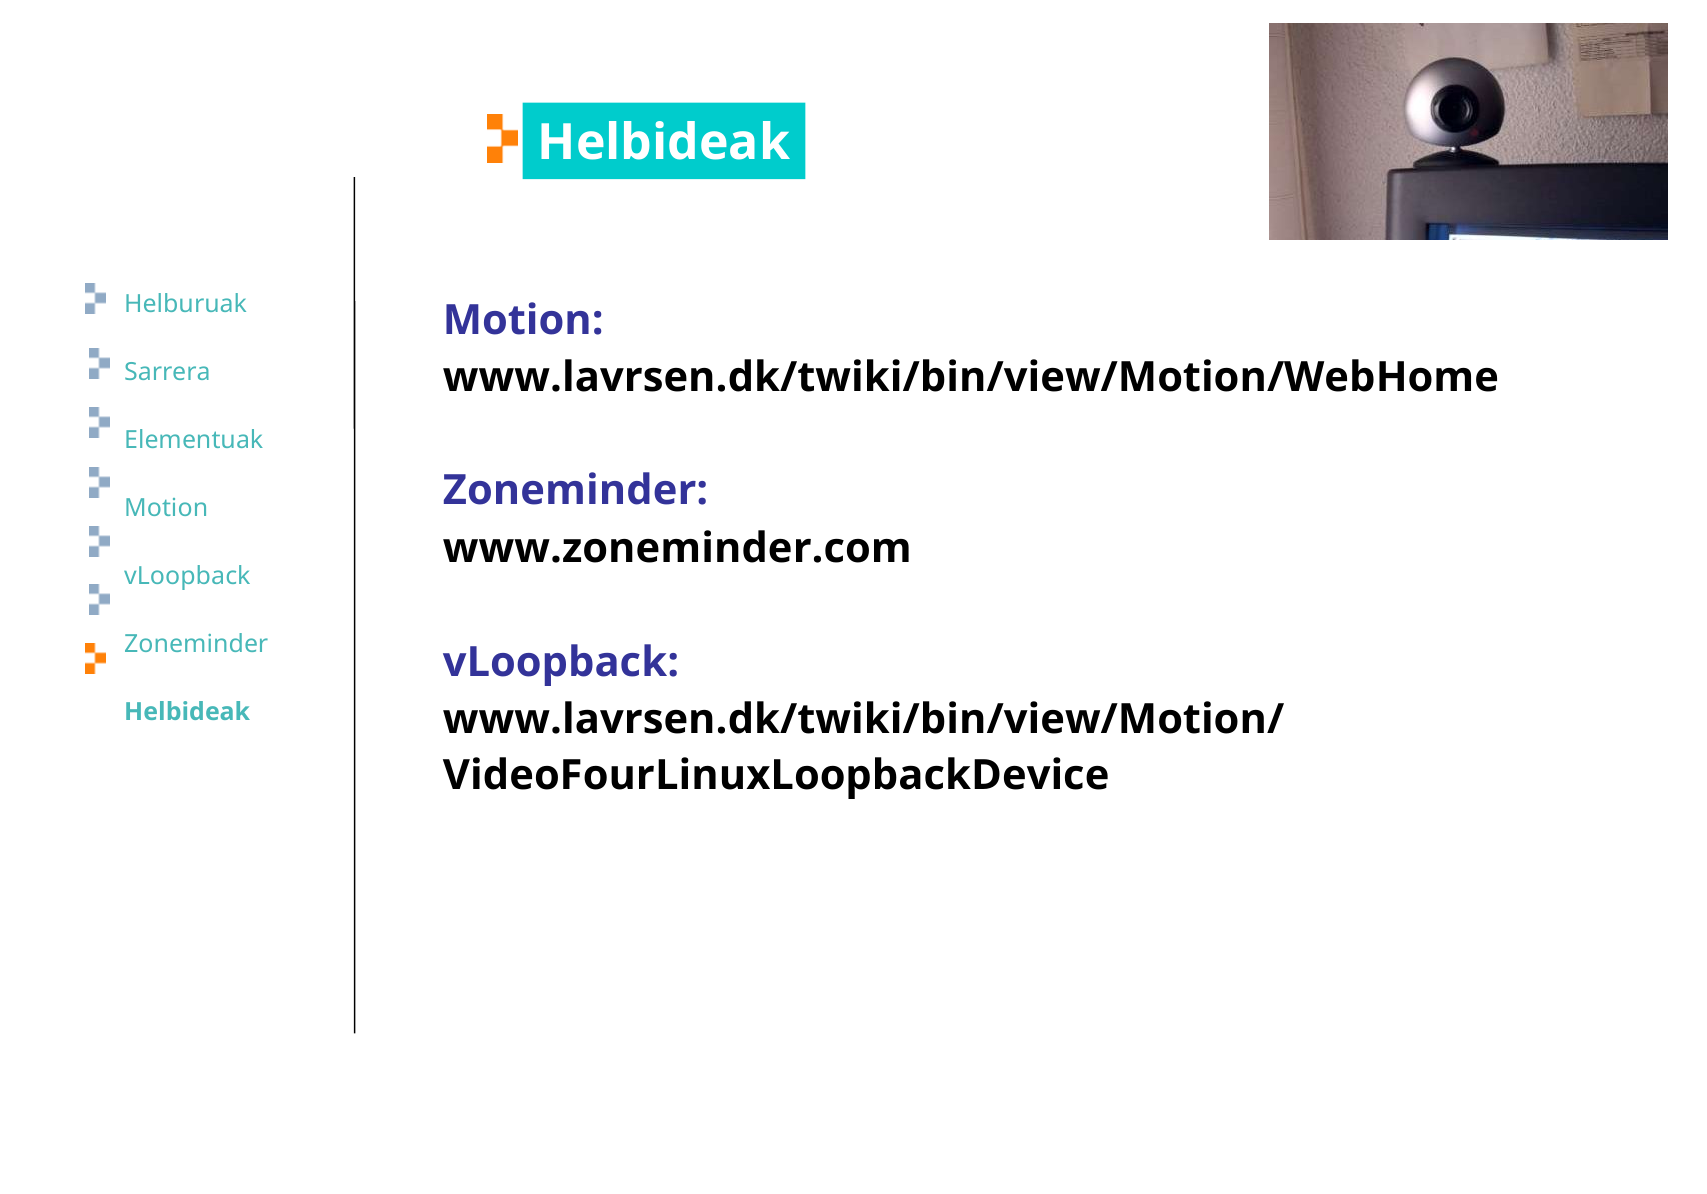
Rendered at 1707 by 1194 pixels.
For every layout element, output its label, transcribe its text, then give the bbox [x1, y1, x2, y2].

picture [85, 283, 106, 314]
picture [1269, 23, 1668, 240]
picture [487, 114, 518, 163]
picture [89, 348, 110, 379]
text_box Motion: www.lavrsen.dk/twiki/bin/view/Motion/WebHome Zoneminder: www.zoneminder.com vLoopback: www.lavrsen.dk/twiki/bin/view/Motion/VideoFourLinuxLoopbackDevice [428, 281, 1634, 868]
text_box Helbideak [522, 102, 806, 180]
picture [89, 407, 110, 438]
picture [85, 643, 106, 674]
picture [89, 584, 110, 615]
picture [89, 467, 110, 498]
text_box Helburuak Sarrera Elementuak Motion vLoopback Zoneminder Helbideak [109, 277, 370, 770]
picture [89, 526, 110, 557]
